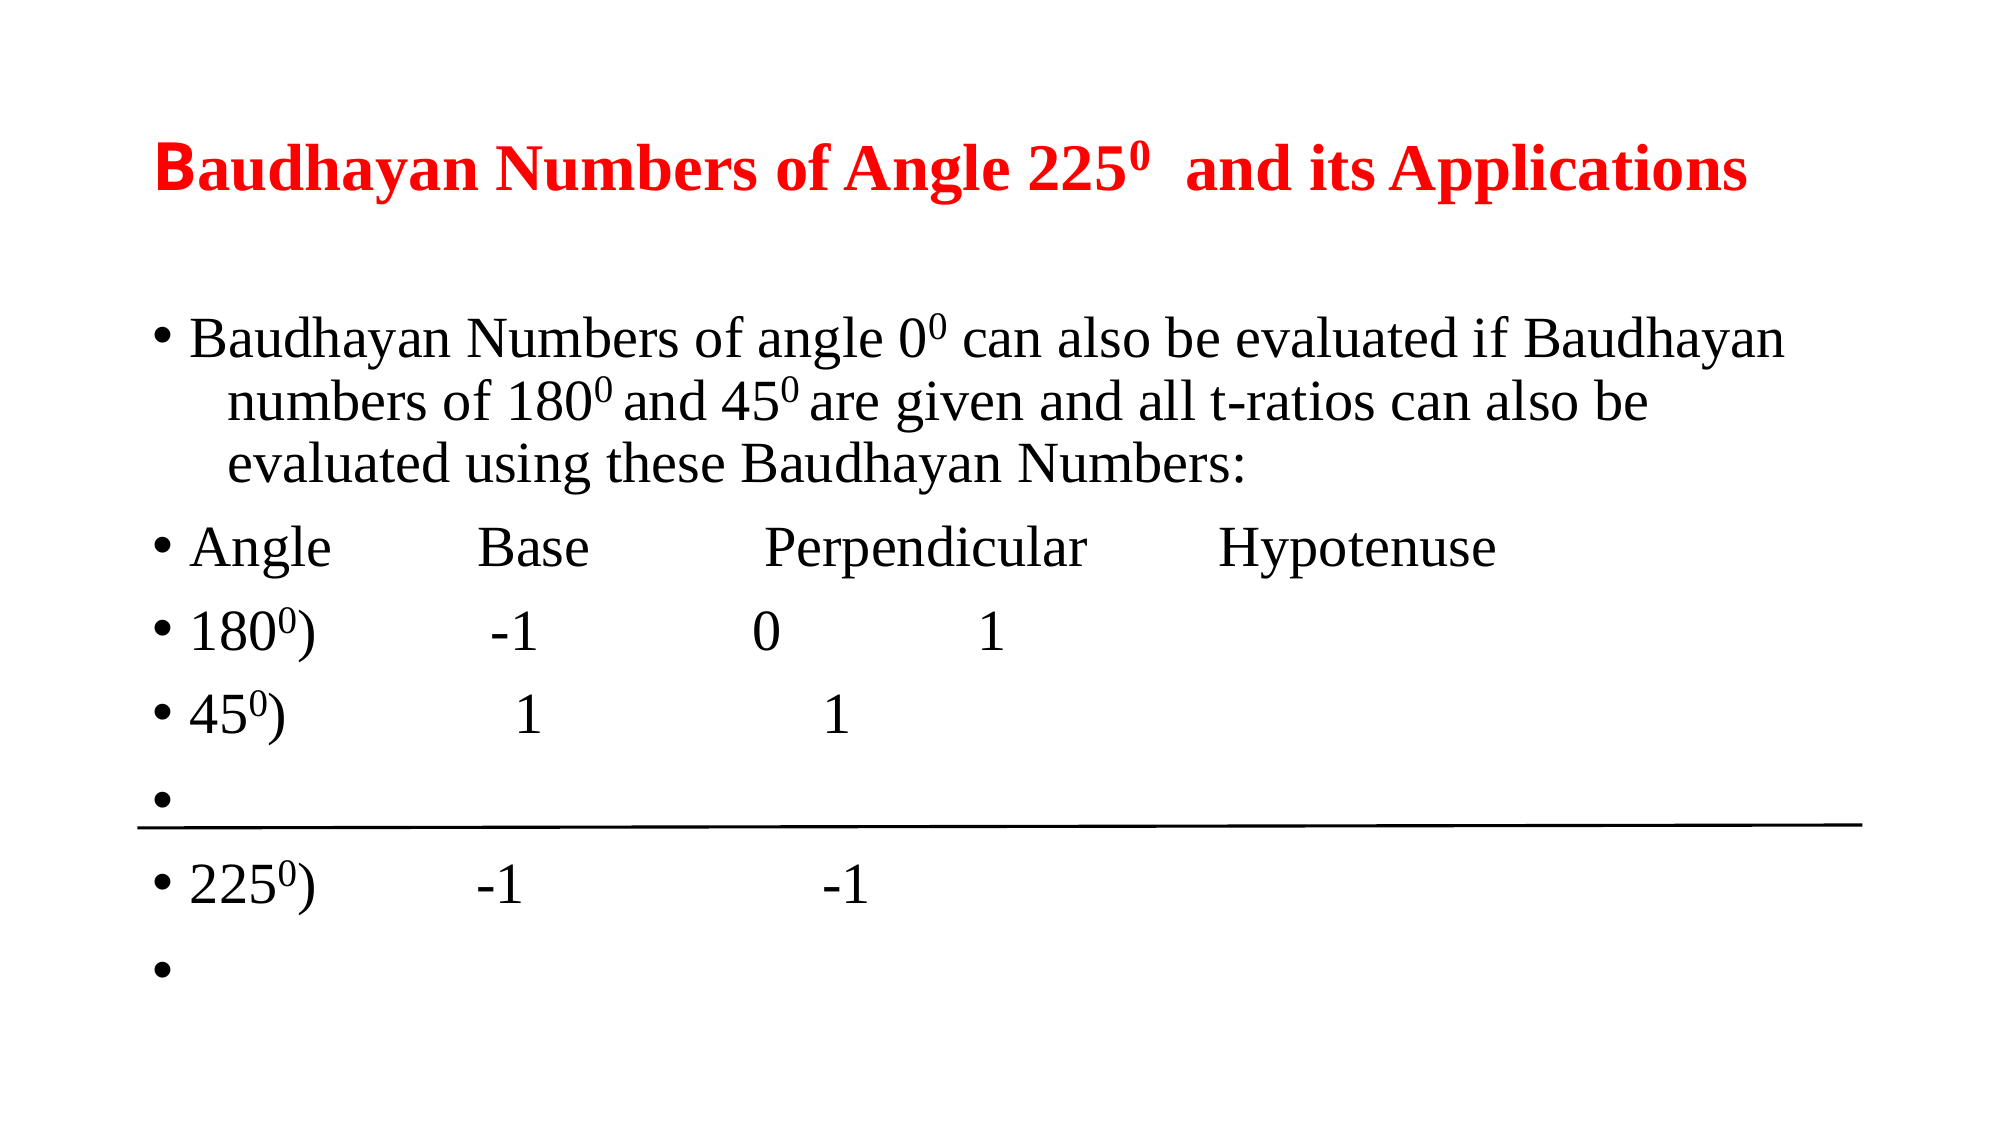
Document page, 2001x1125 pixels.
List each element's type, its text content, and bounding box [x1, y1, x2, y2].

list Baudhayan Numbers of angle 00 can also be evaluated if Baudhayan numbers of 1800 and 450 are given and all t-ratios can also be evaluated using these Baudhayan Numbers: Angle Base Perpendicular Hypotenuse 1800) -1 0 1 450) 1 1 2250) -1 -1 [137, 827, 1863, 1014]
title Baudhayan Numbers of Angle 2250 and its Applications [137, 59, 1863, 278]
list Baudhayan Numbers of angle 00 can also be evaluated if Baudhayan numbers of 1800 and 450 are given and all t-ratios can also be evaluated using these Baudhayan Numbers: Angle Base Perpendicular Hypotenuse 1800) -1 0 1 450) 1 1 2250) -1 -1 [137, 299, 1863, 826]
